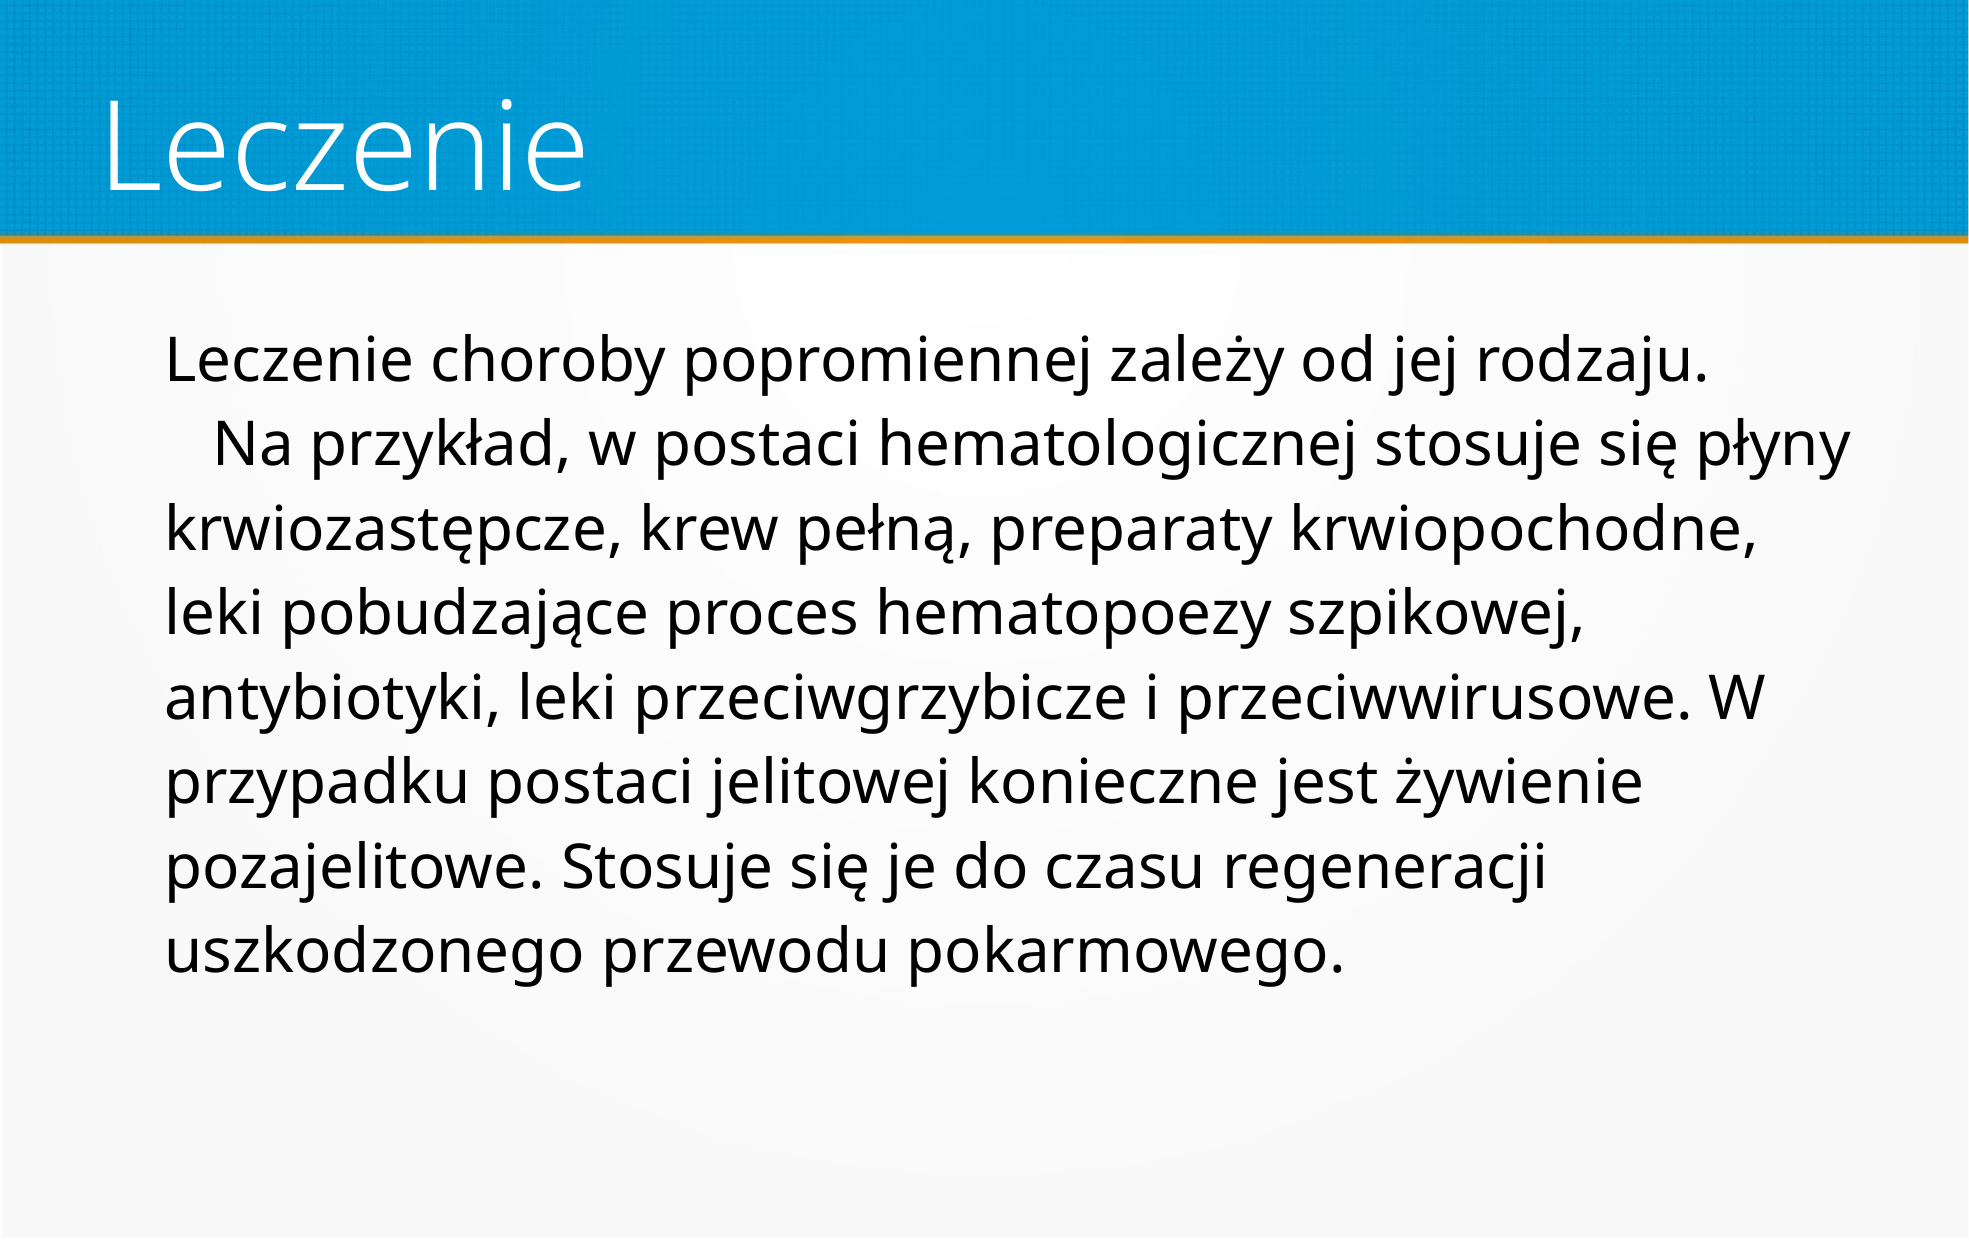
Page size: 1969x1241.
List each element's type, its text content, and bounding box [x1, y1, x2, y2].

picture [0, 233, 1969, 1241]
list Leczenie choroby popromiennej zależy od jej rodzaju. Na przykład, w postaci hematologicznej stosuje się płyny krwiozastępcze, krew pełną, preparaty krwiopochodne, leki pobudzające proces hematopoezy szpikowej, antybiotyki, leki przeciwgrzybicze i przeciwwirusowe. W przypadku postaci jelitowej konieczne jest żywienie pozajelitowe. Stosuje się je do czasu regeneracji uszkodzonego przewodu pokarmowego. [98, 315, 1861, 1081]
title Leczenie [98, 19, 1870, 227]
